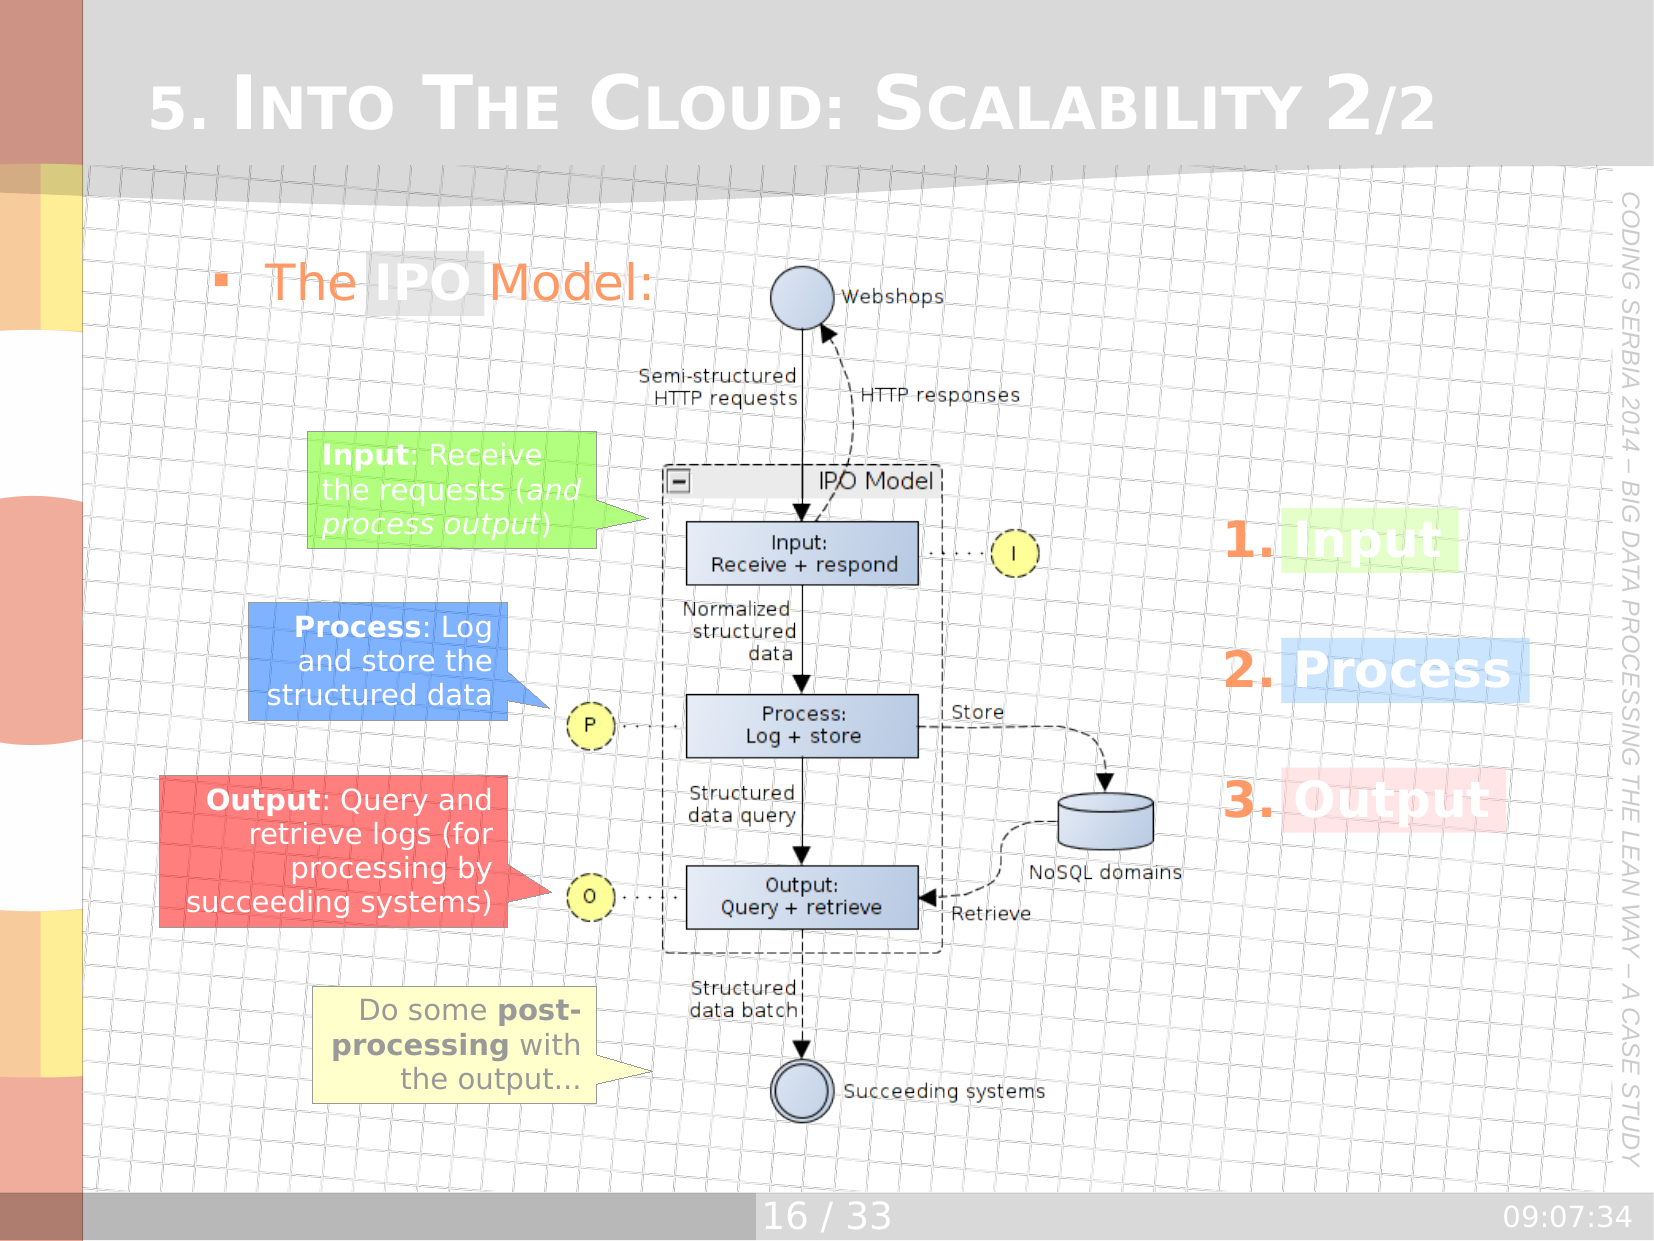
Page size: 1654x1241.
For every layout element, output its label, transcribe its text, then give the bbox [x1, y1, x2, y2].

text_box Output: Query and retrieve logs (for processing by succeeding systems) [159, 775, 552, 928]
title 5. INTO THE CLOUD: SCALABILITY 2/2 [147, 41, 1565, 166]
picture [82, 165, 1613, 1192]
list The IPO Model: [194, 253, 1554, 319]
text_box Input: Receive the requests (and process output) [307, 431, 649, 549]
list Input Process Output [1204, 253, 1603, 1087]
text_box [0, 1192, 756, 1241]
text_box Process: Log and store the structured data [248, 602, 550, 721]
text_box Do some post-processing with the output... [312, 986, 653, 1104]
